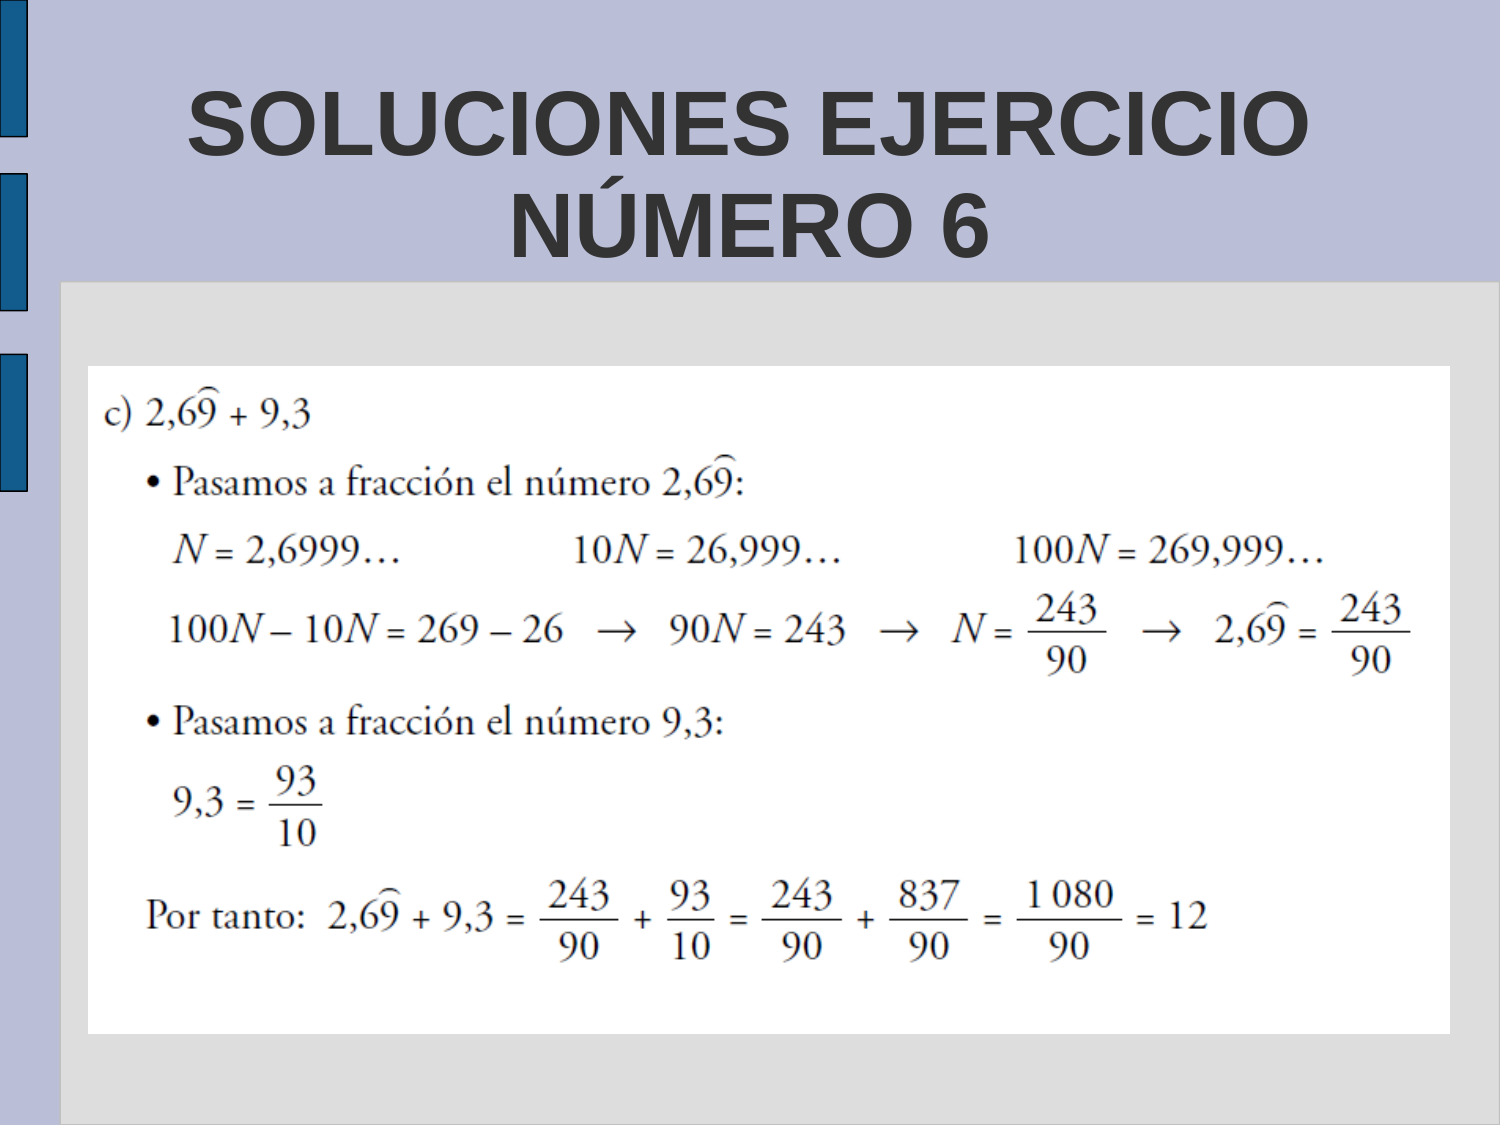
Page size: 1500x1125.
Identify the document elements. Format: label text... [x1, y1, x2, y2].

title SOLUCIONES EJERCICIO NÚMERO 6 [110, 73, 1391, 279]
picture [88, 366, 1450, 1034]
